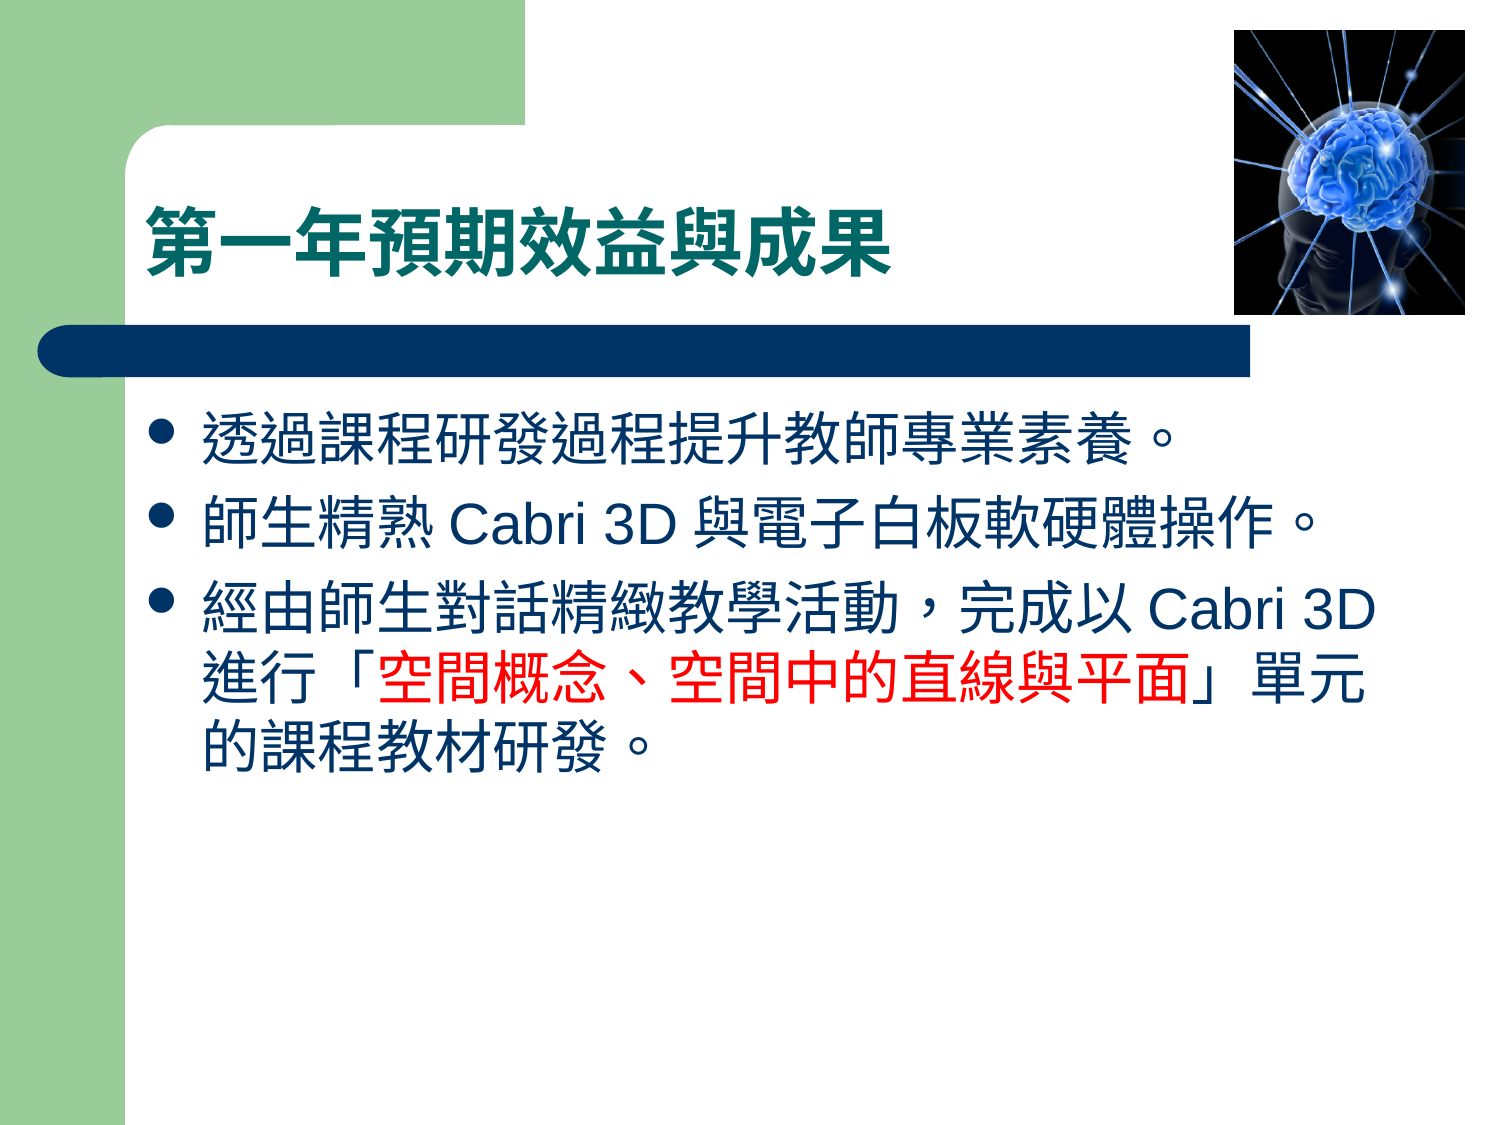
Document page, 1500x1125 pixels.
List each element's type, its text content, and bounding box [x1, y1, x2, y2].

title 第一年預期效益與成果 [135, 137, 1234, 302]
picture [1234, 30, 1465, 315]
list 透過課程研發過程提升教師專業素養。 師生精熟Cabri 3D與電子白板軟硬體操作。 經由師生對話精緻教學活動，完成以Cabri 3D進行「空間概念、空間中的直線與平面」單元的課程教材研發。 [137, 387, 1400, 999]
